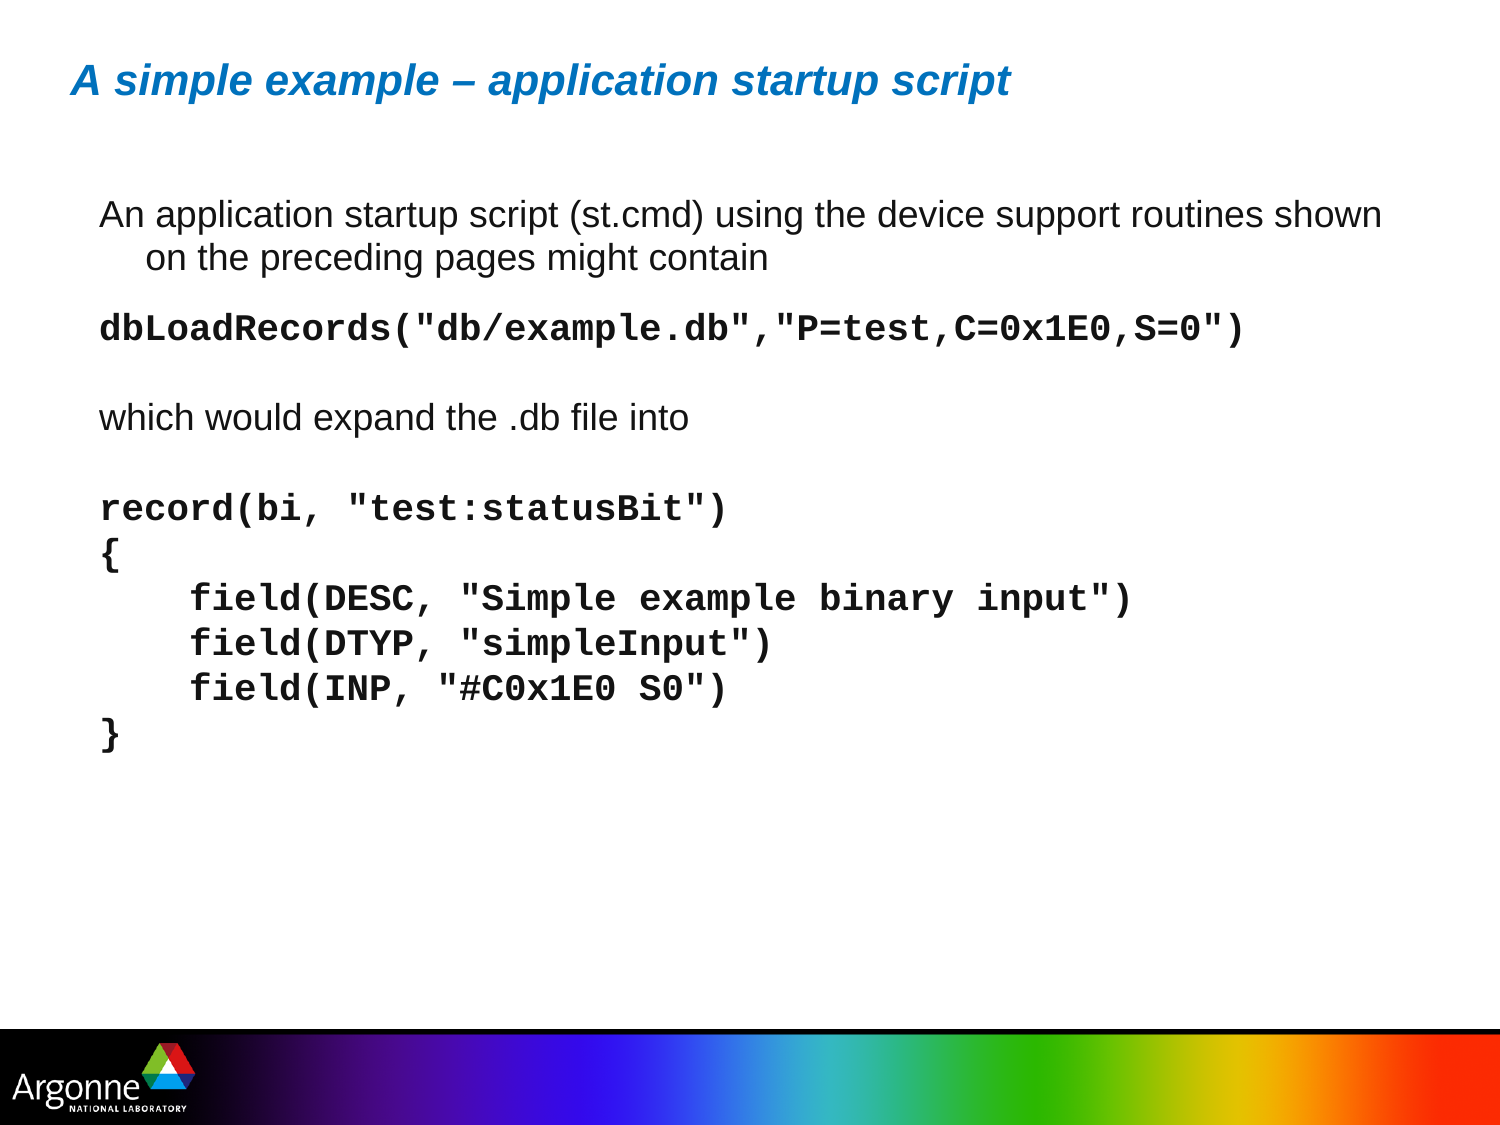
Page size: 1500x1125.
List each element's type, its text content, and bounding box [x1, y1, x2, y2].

title A simple example – application startup script [55, 57, 1361, 113]
list An application startup script (st.cmd) using the device support routines shown on the preceding pages might contain dbLoadRecords("db/example.db","P=test,C=0x1E0,S=0") which would expand the .db file into record(bi, "test:statusBit") { field(DESC, "Simple example binary input") field(DTYP, "simpleInput") field(INP, "#C0x1E0 S0") } [84, 185, 1429, 807]
picture [0, 1029, 1500, 1125]
